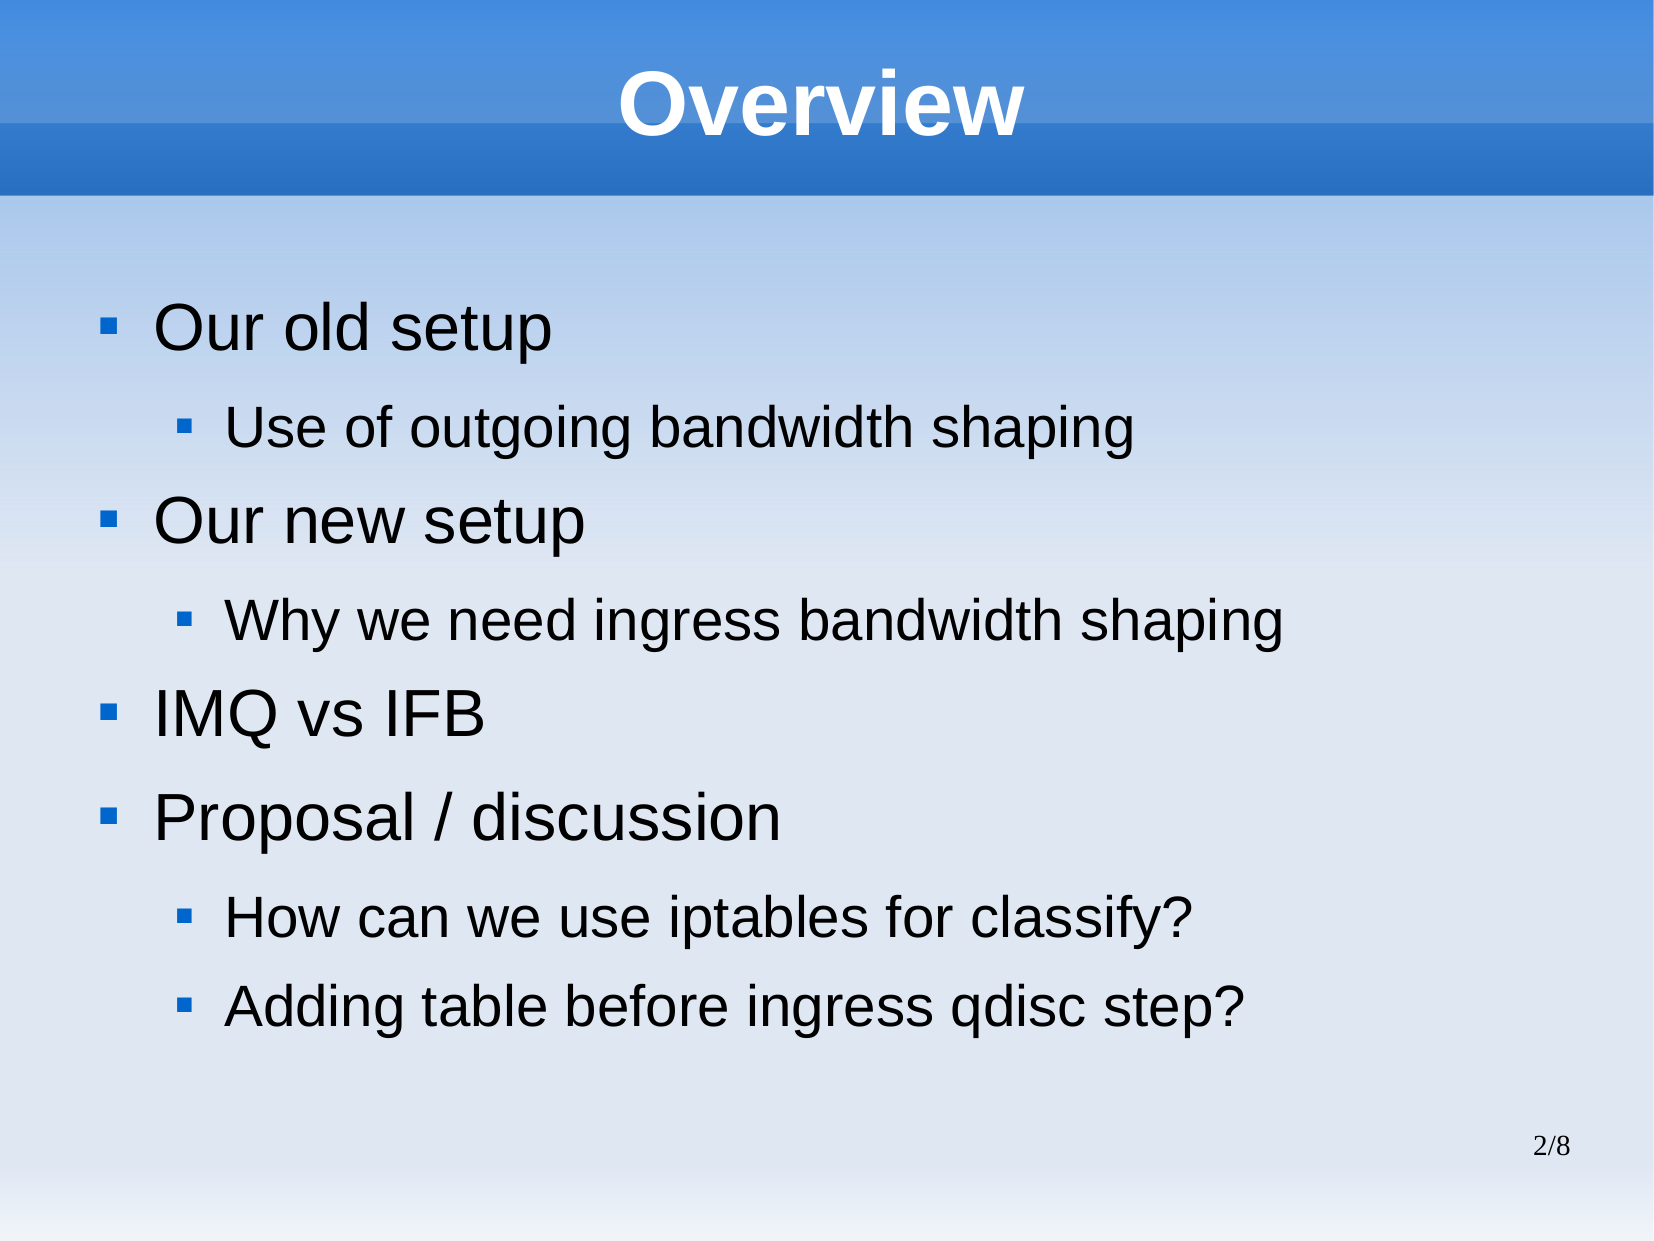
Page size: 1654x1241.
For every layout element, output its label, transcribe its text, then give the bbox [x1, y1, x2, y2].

title Overview [76, 0, 1565, 208]
list Our old setup Use of outgoing bandwidth shaping Our new setup Why we need ingress bandwidth shaping IMQ vs IFB Proposal / discussion How can we use iptables for classify? Adding table before ingress qdisc step? [82, 290, 1571, 1109]
picture [0, 0, 1654, 1241]
